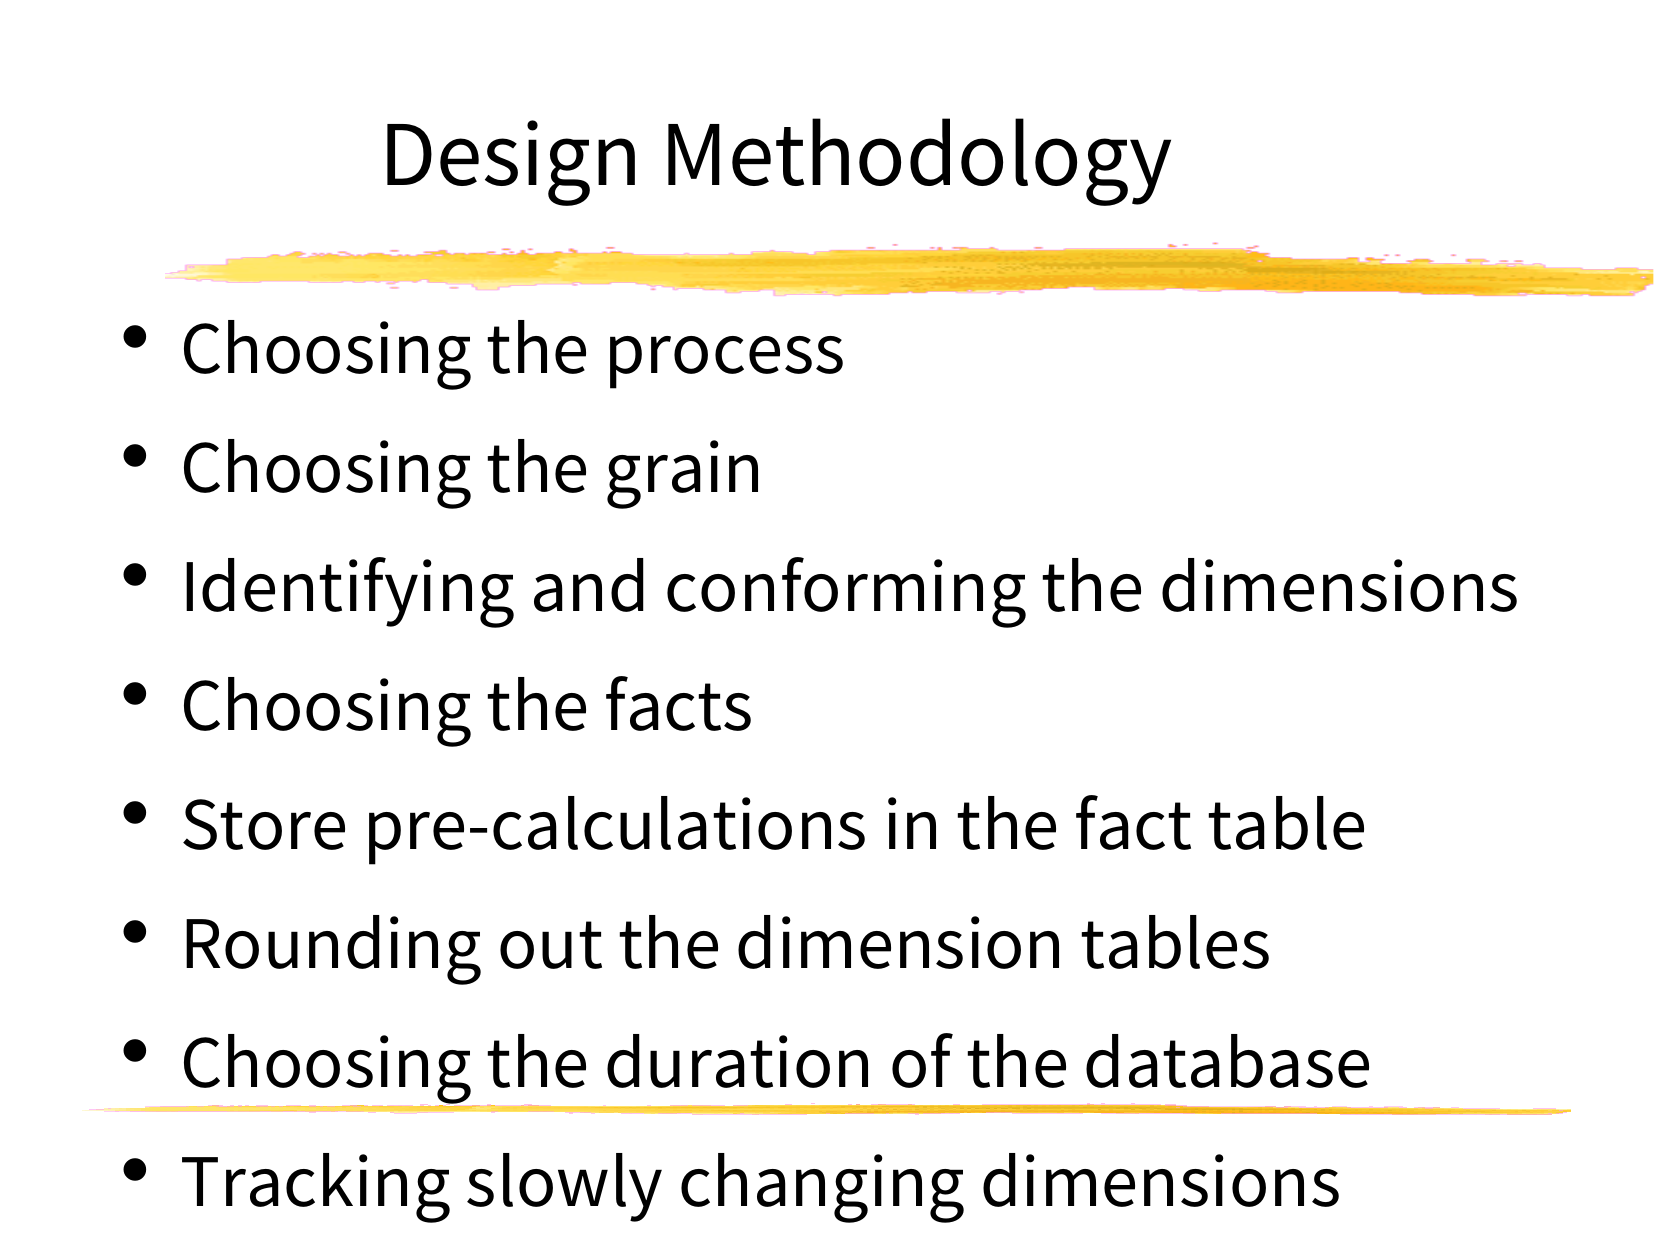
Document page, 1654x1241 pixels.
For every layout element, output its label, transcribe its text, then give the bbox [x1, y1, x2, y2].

title Design Methodology [73, 39, 1479, 249]
picture [82, 1102, 124, 1117]
list Choosing the process Choosing the grain Identifying and conforming the dimensions Choosing the facts Store pre-calculations in the fact table Rounding out the dimension tables Choosing the duration of the database Tracking slowly changing dimensions Deciding the query priorities and modes [124, 288, 1568, 1173]
picture [165, 237, 1654, 308]
